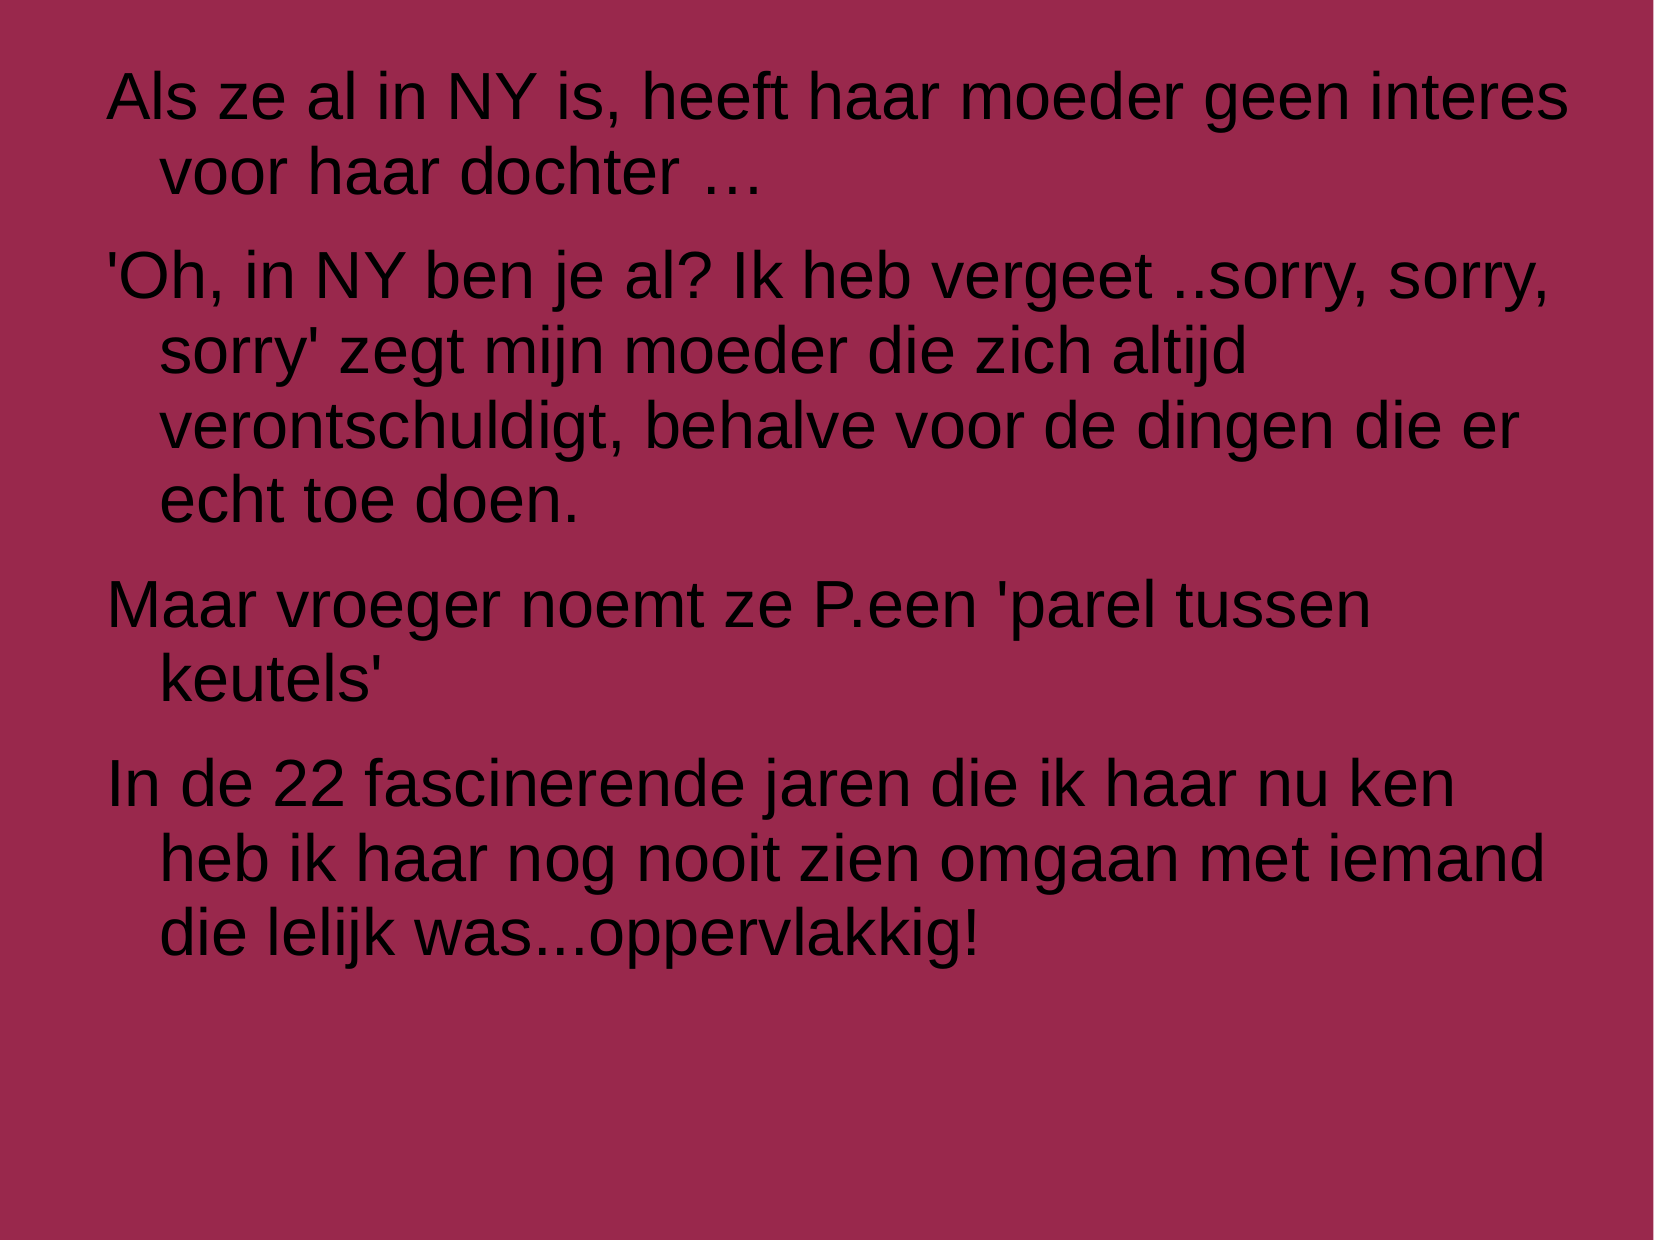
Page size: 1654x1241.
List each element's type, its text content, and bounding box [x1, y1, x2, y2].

list Als ze al in NY is, heeft haar moeder geen interes voor haar dochter … 'Oh, in NY ben je al? Ik heb vergeet ..sorry, sorry, sorry' zegt mijn moeder die zich altijd verontschuldigt, behalve voor de dingen die er echt toe doen. Maar vroeger noemt ze P.een 'parel tussen keutels' In de 22 fascinerende jaren die ik haar nu ken heb ik haar nog nooit zien omgaan met iemand die lelijk was...oppervlakkig! [88, 59, 1577, 965]
